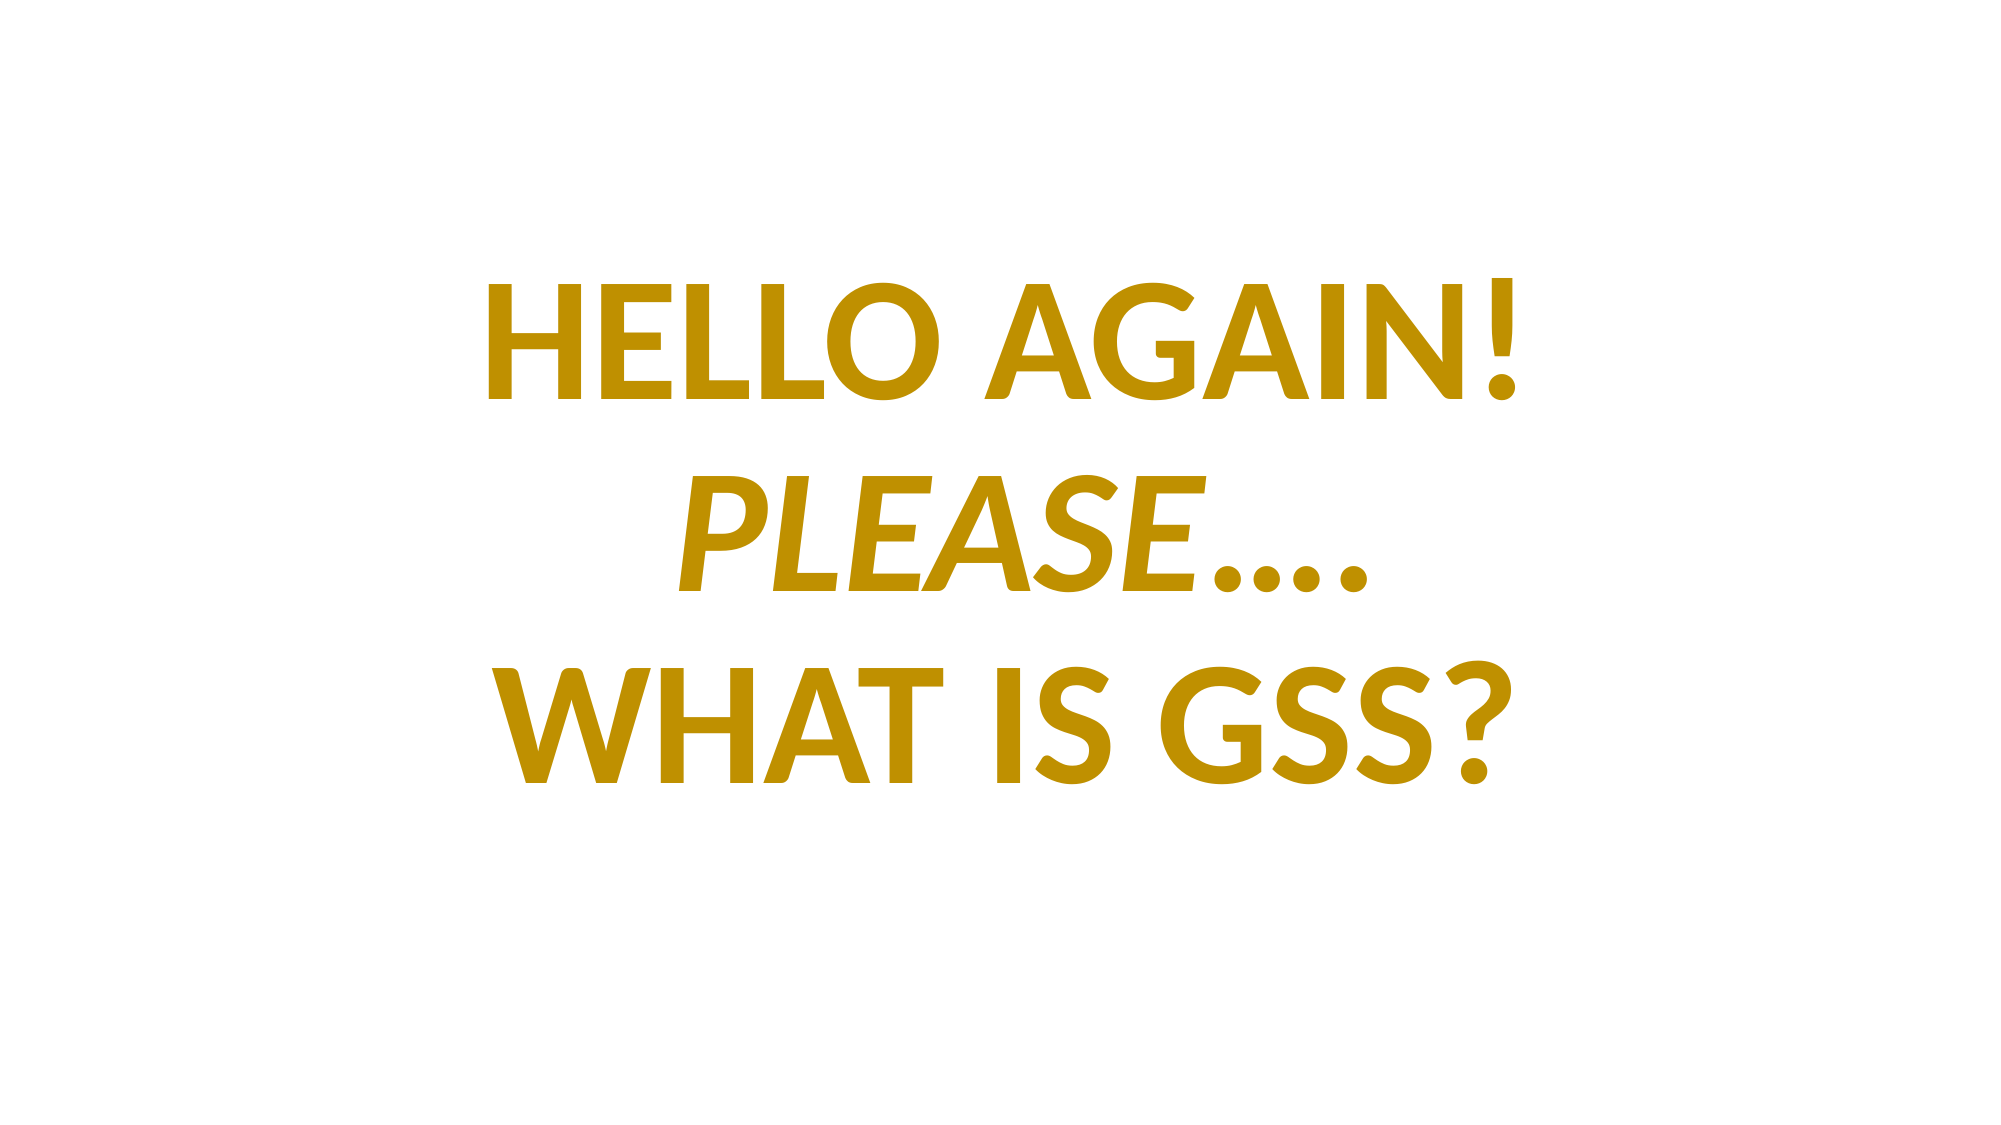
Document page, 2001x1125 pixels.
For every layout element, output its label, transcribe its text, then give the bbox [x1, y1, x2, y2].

title HELLO AGAIN! PLEASE…. WHAT IS GSS? [143, 235, 1869, 1046]
